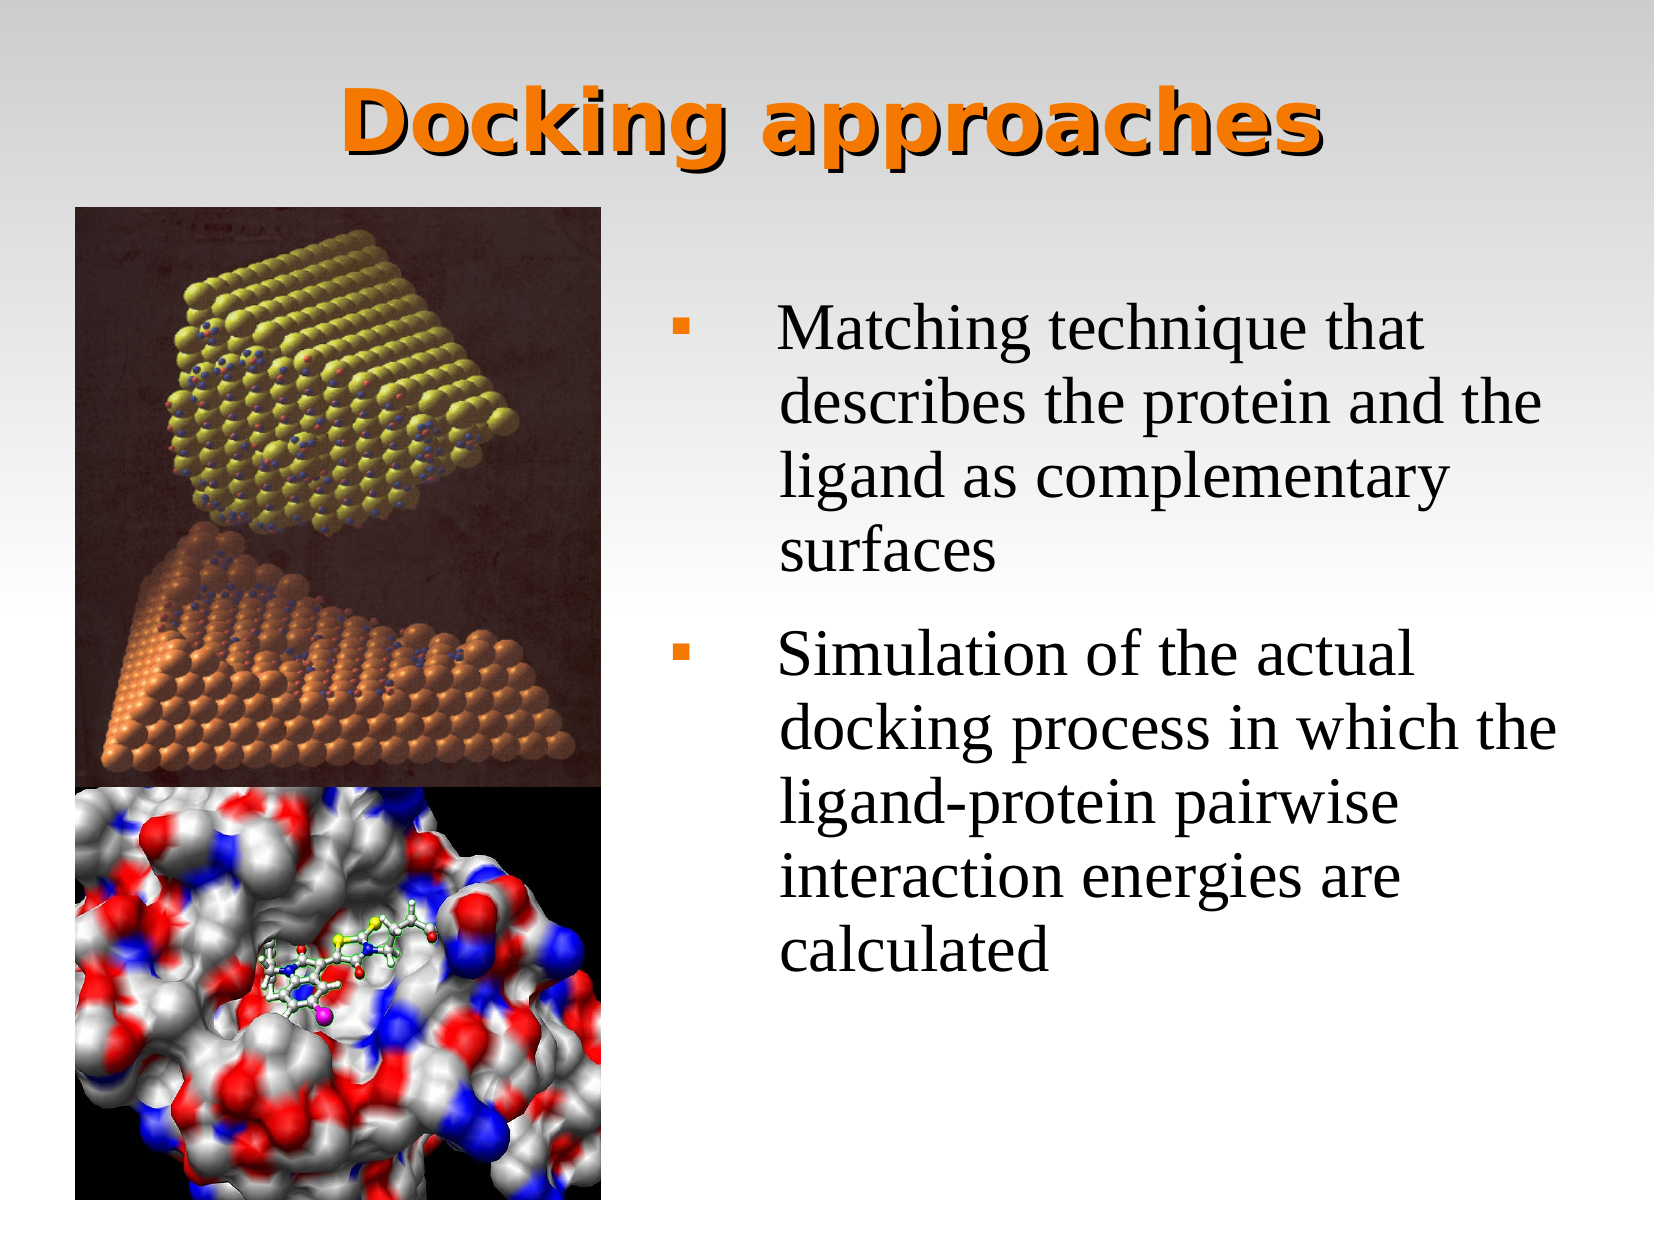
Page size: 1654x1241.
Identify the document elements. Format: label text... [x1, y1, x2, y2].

picture [75, 207, 601, 1201]
title Docking approaches [86, 17, 1576, 226]
list Matching technique that describes the protein and the ligand as complementary surfaces Simulation of the actual docking process in which the ligand-protein pairwise interaction energies are calculated [637, 290, 1571, 1109]
